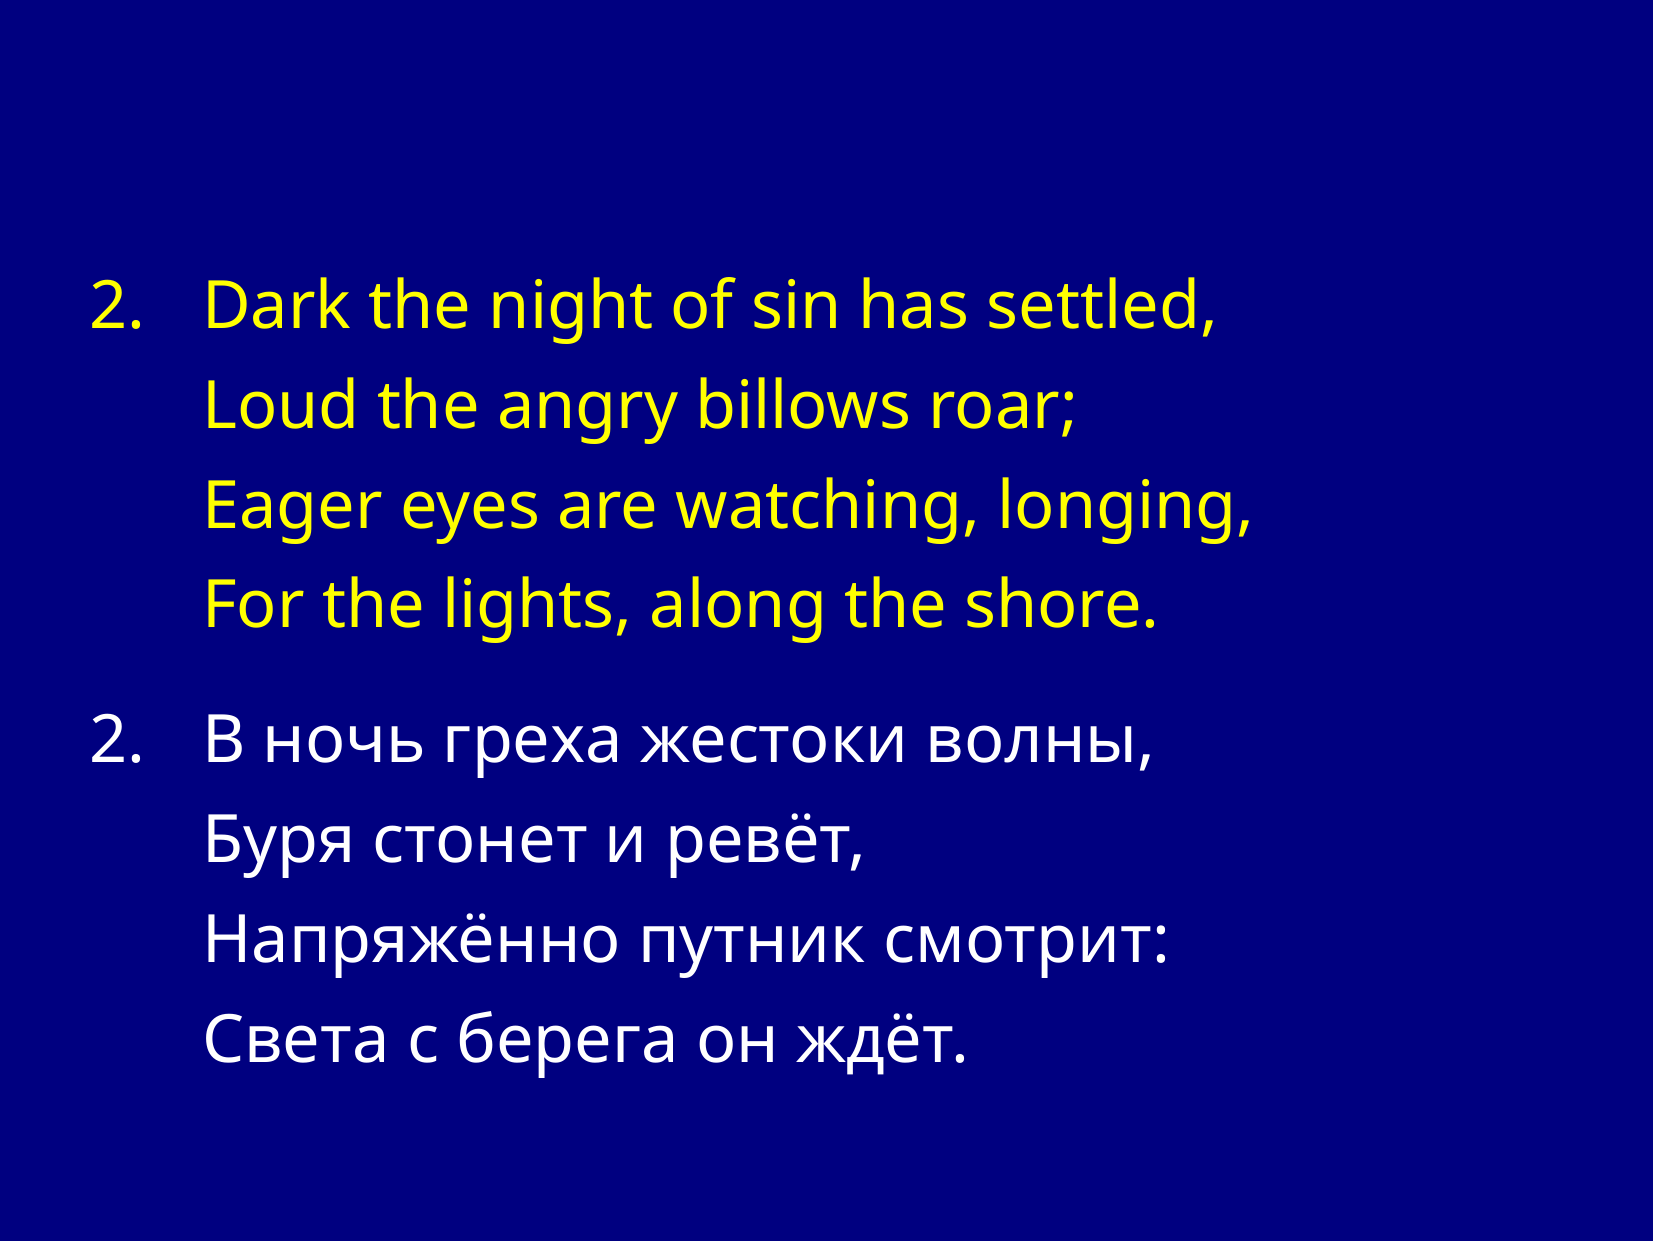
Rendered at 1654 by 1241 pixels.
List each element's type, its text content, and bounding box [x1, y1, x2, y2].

text_box 2. В ночь греха жестоки волны, Буря стонет и ревёт, Напряжённо путник смотрит: Света с берега он ждёт. [75, 675, 1576, 1163]
text_box 2. Dark the night of sin has settled, Loud the angry billows roar; Eager eyes are watching, longing, For the lights, along the shore. [75, 150, 1576, 638]
